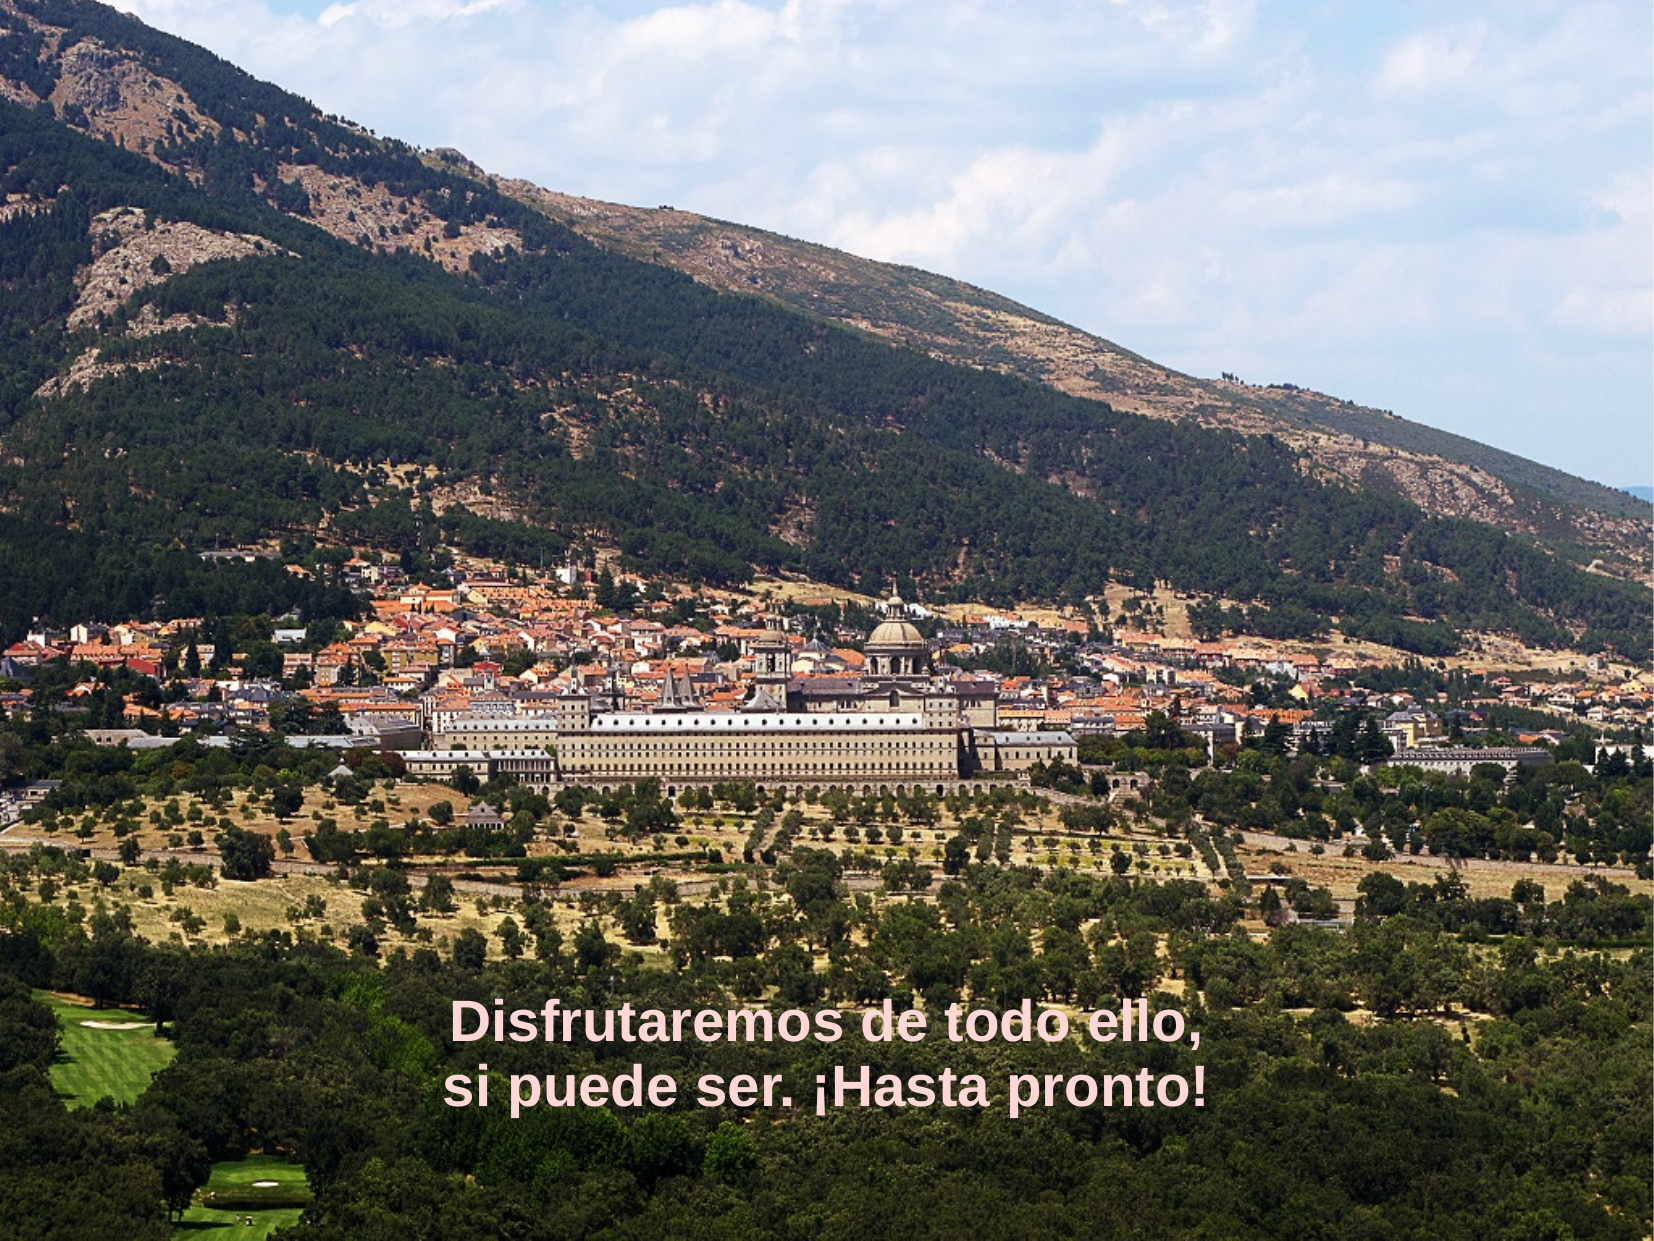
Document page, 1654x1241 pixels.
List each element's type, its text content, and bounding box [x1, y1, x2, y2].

title Disfrutaremos de todo ello, si puede ser. ¡Hasta pronto! [82, 950, 1571, 1158]
picture [0, 0, 1654, 1241]
